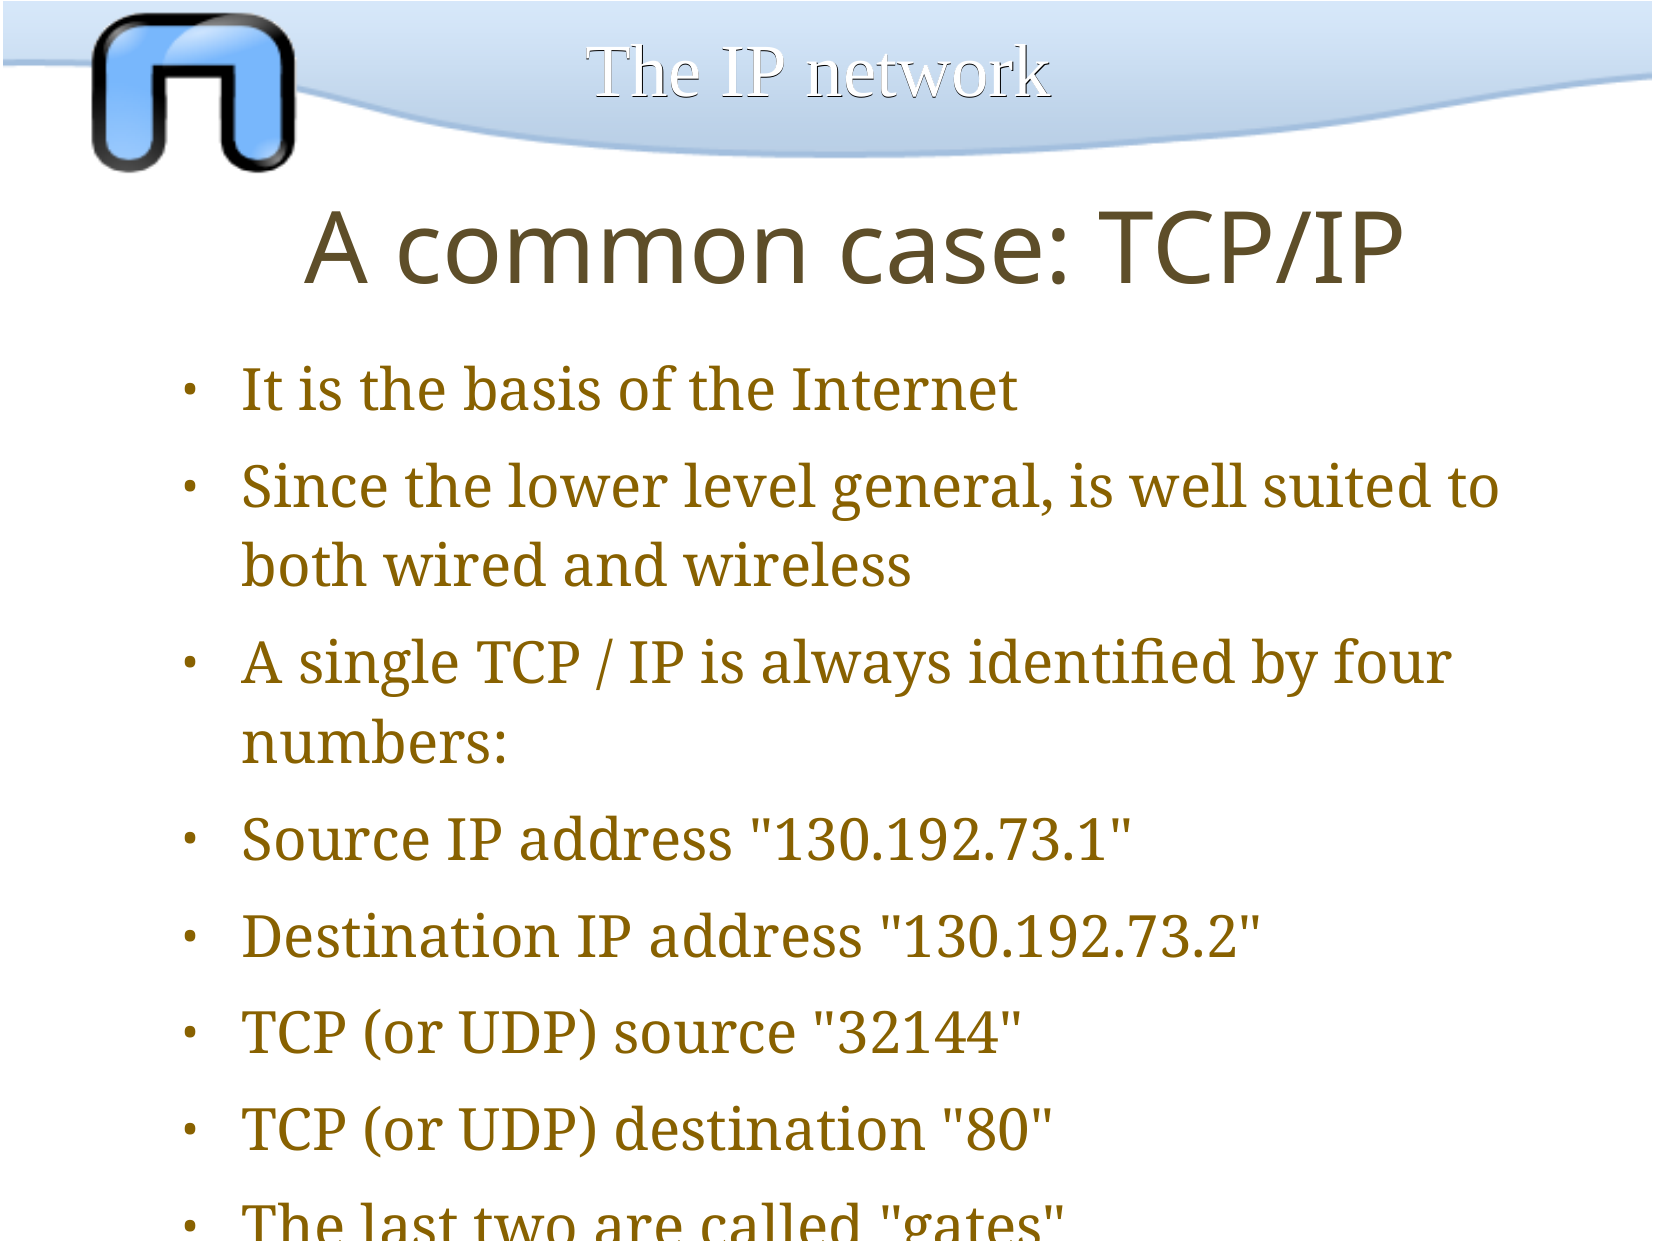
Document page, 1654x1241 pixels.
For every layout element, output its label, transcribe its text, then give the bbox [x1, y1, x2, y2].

picture [323, 1235, 366, 1241]
picture [806, 1235, 832, 1241]
picture [662, 1235, 704, 1241]
picture [620, 1235, 632, 1241]
picture [534, 1235, 549, 1241]
picture [791, 1235, 802, 1241]
picture [406, 1235, 430, 1241]
picture [858, 1235, 909, 1241]
picture [837, 1235, 852, 1241]
title A common case: TCP/IP [147, 82, 1565, 408]
picture [0, 0, 1654, 1241]
picture [262, 1235, 283, 1241]
picture [573, 1235, 596, 1241]
picture [941, 1235, 953, 1241]
picture [637, 1235, 658, 1241]
picture [708, 1235, 731, 1241]
picture [553, 1235, 569, 1241]
text_box The IP network [573, 29, 1063, 82]
picture [434, 1235, 444, 1241]
picture [484, 1235, 504, 1241]
picture [513, 1235, 525, 1241]
picture [449, 1235, 479, 1241]
picture [289, 1235, 302, 1241]
picture [959, 1235, 971, 1241]
picture [308, 1235, 319, 1241]
list It is the basis of the Internet Since the lower level general, is well suited to both wired and wireless A single TCP / IP is always identified by four numbers: Source IP address "130.192.73.1" Destination IP address "130.192.73.2" TCP (or UDP) source "32144" TCP (or UDP) destination "80" The last two are called "gates" [147, 408, 1565, 1235]
picture [737, 1235, 749, 1241]
picture [388, 1235, 400, 1241]
picture [602, 1235, 614, 1241]
picture [910, 1235, 935, 1241]
picture [976, 1235, 990, 1241]
picture [773, 1235, 785, 1241]
picture [994, 1235, 1035, 1241]
picture [372, 1235, 382, 1241]
picture [755, 1235, 767, 1241]
